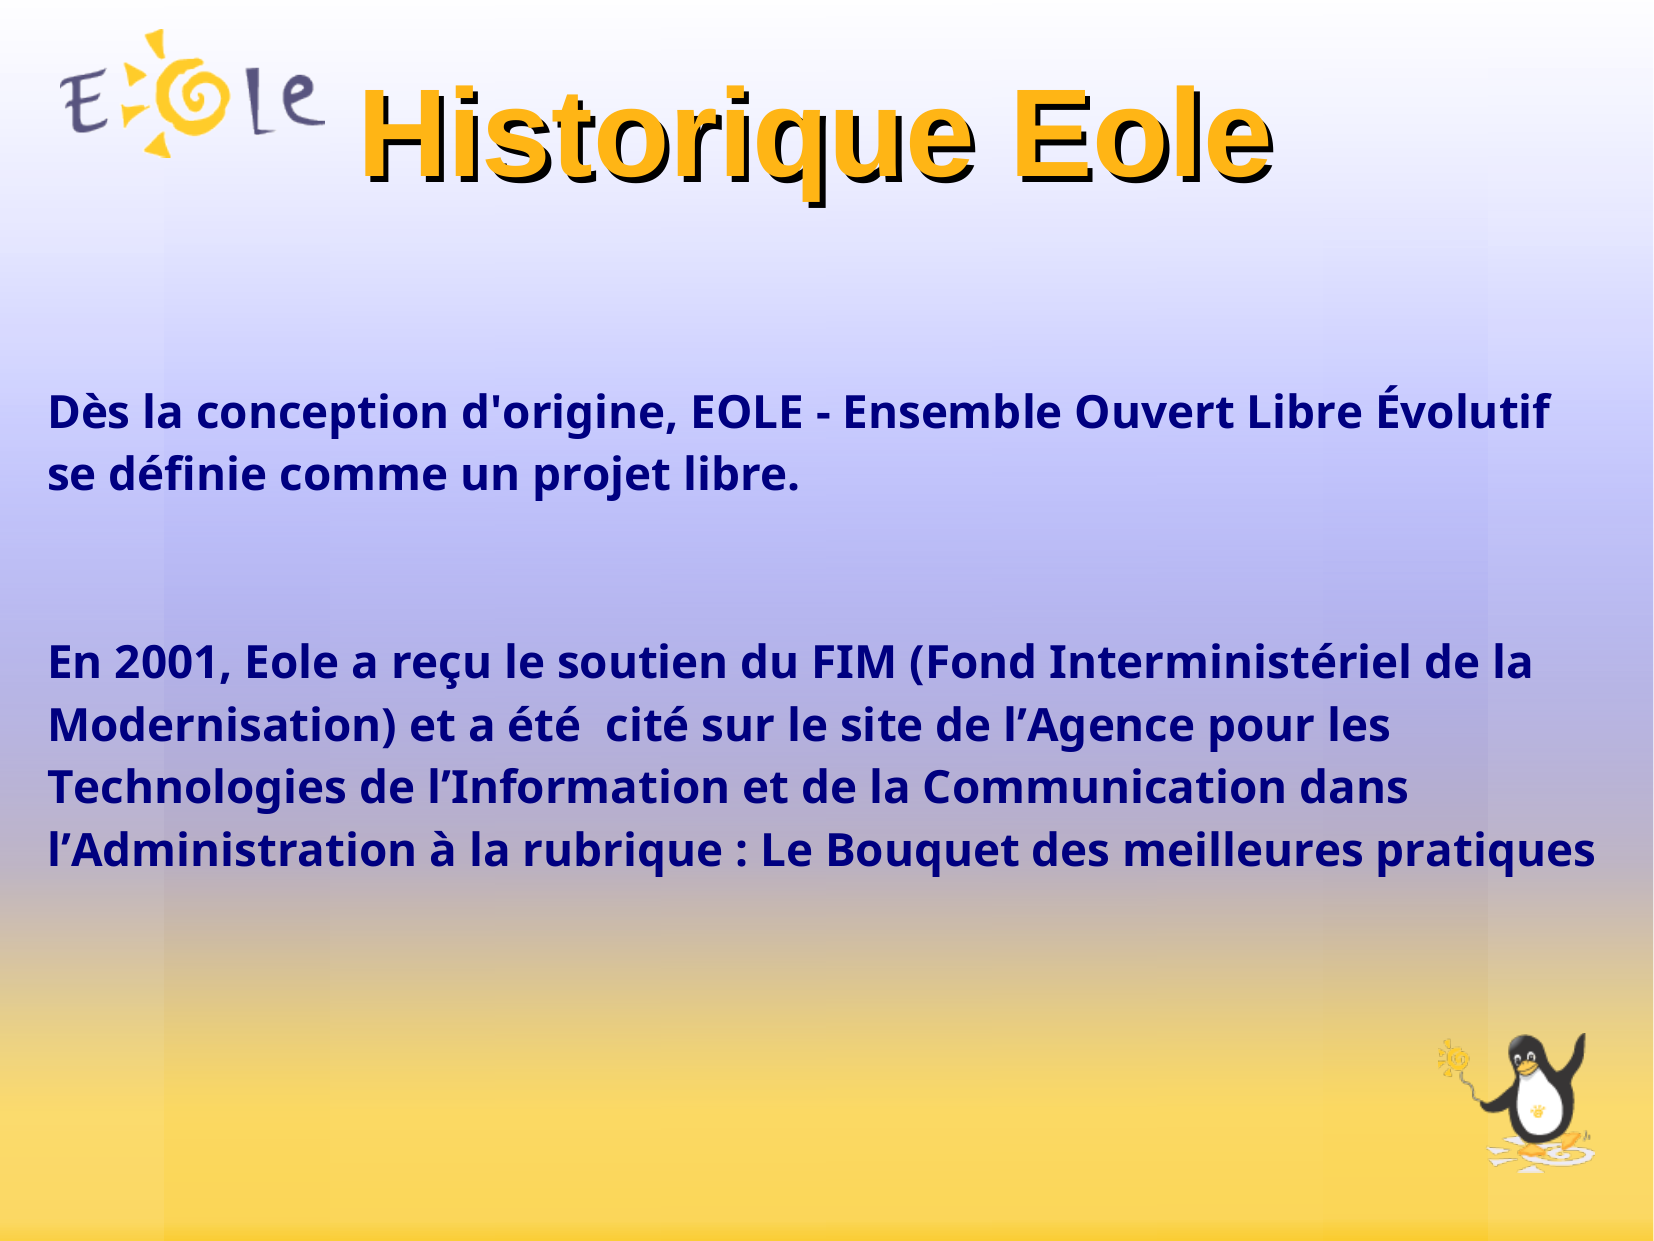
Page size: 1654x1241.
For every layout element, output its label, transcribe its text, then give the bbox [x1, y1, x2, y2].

subtitle Dès la conception d'origine, EOLE - Ensemble Ouvert Libre Évolutif se définie comme un projet libre. En 2001, Eole a reçu le soutien du FIM (Fond Interministériel de la Modernisation) et a été cité sur le site de l’Agence pour les Technologies de l’Information et de la Communication dans l’Administration à la rubrique : Le Bouquet des meilleures pratiques [47, 343, 1636, 916]
picture [0, 0, 1654, 1241]
title Historique Eole [88, 29, 1577, 237]
